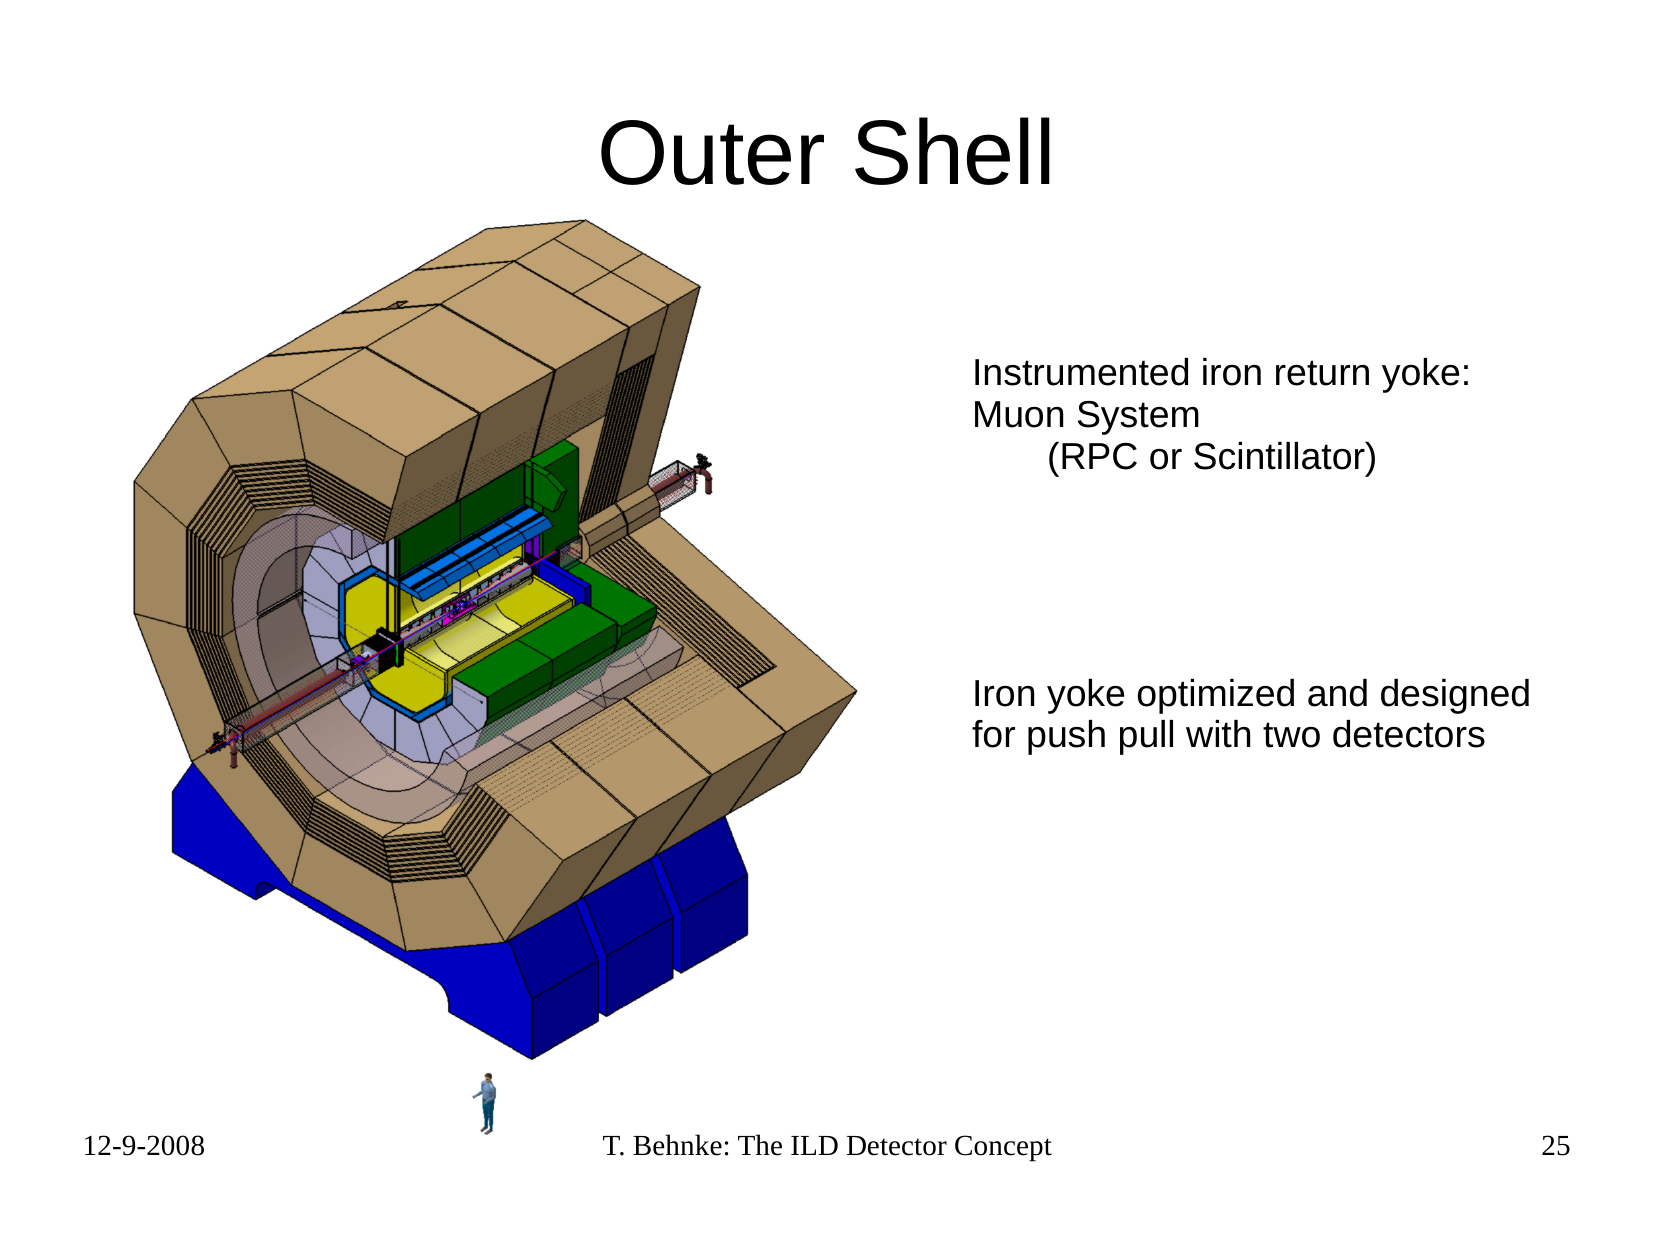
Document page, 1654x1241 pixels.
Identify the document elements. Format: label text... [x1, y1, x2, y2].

text_box Instrumented iron return yoke: Muon System (RPC or Scintillator) [957, 344, 1497, 486]
text_box Iron yoke optimized and designed for push pull with two detectors [957, 664, 1546, 764]
picture [0, 196, 1201, 1155]
title Outer Shell [82, 49, 1571, 257]
